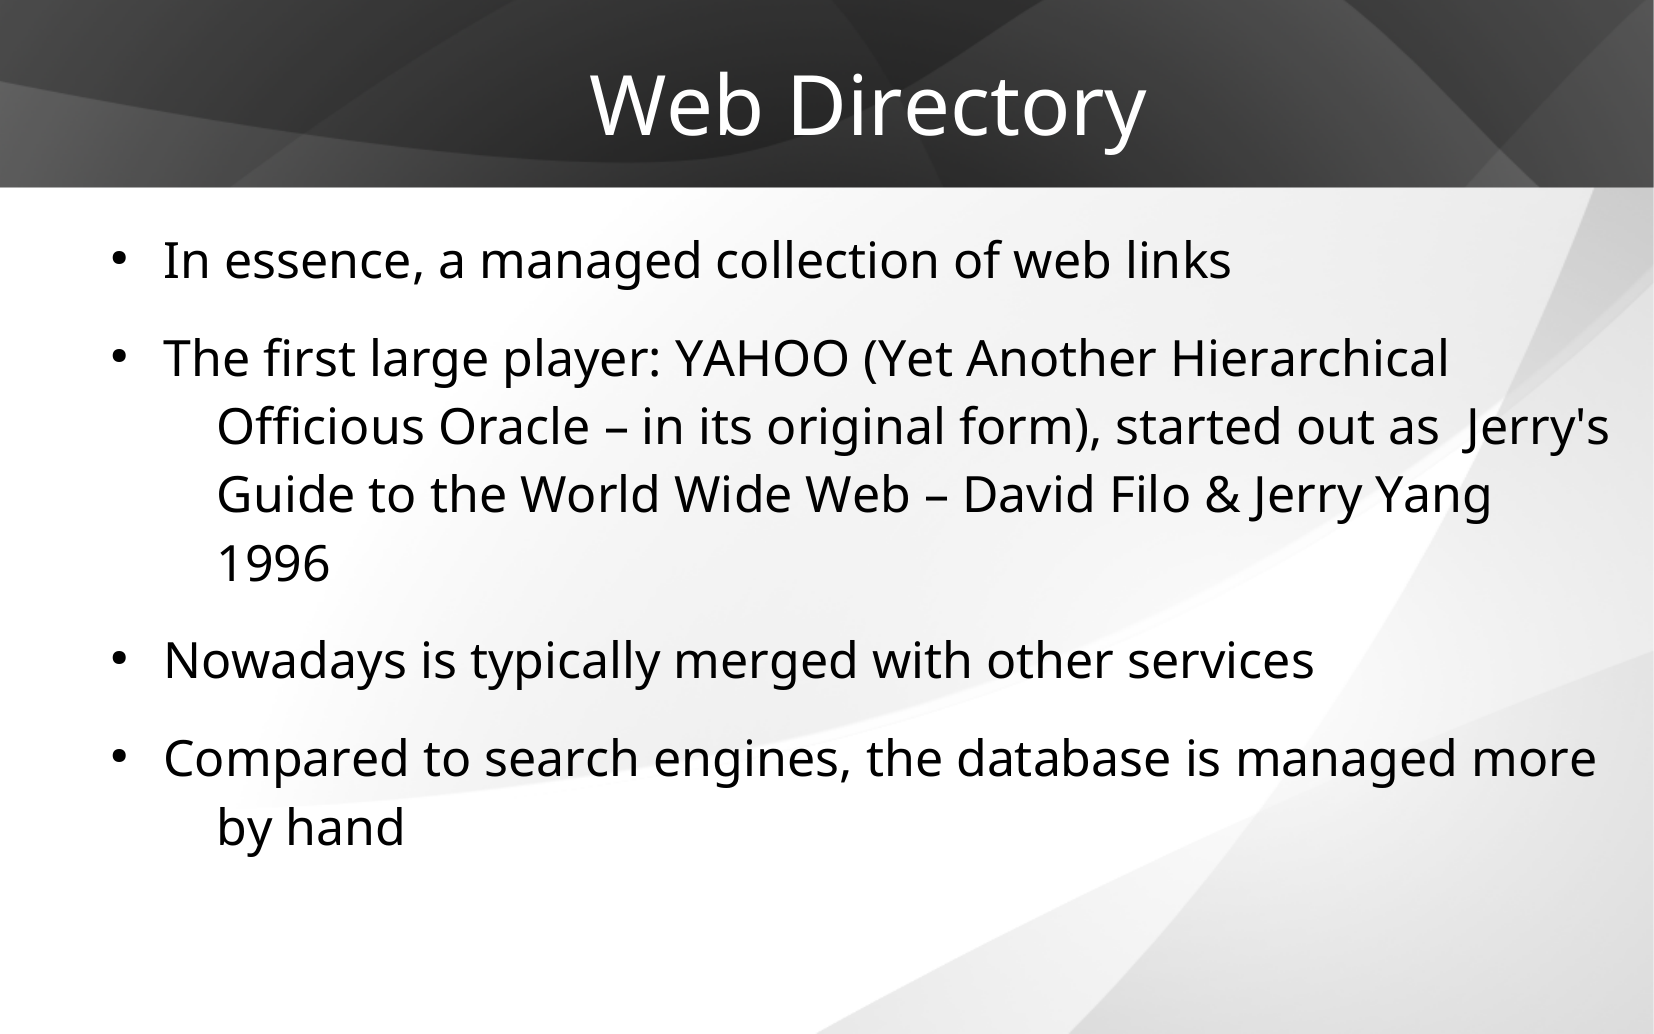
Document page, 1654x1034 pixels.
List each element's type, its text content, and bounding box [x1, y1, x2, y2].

picture [0, 0, 1654, 1034]
list In essence, a managed collection of web links The first large player: YAHOO (Yet Another Hierarchical Officious Oracle – in its original form), started out as Jerry's Guide to the World Wide Web – David Filo & Jerry Yang 1996 Nowadays is typically merged with other services Compared to search engines, the database is managed more by hand [75, 225, 1613, 1013]
title Web Directory [124, 0, 1613, 208]
